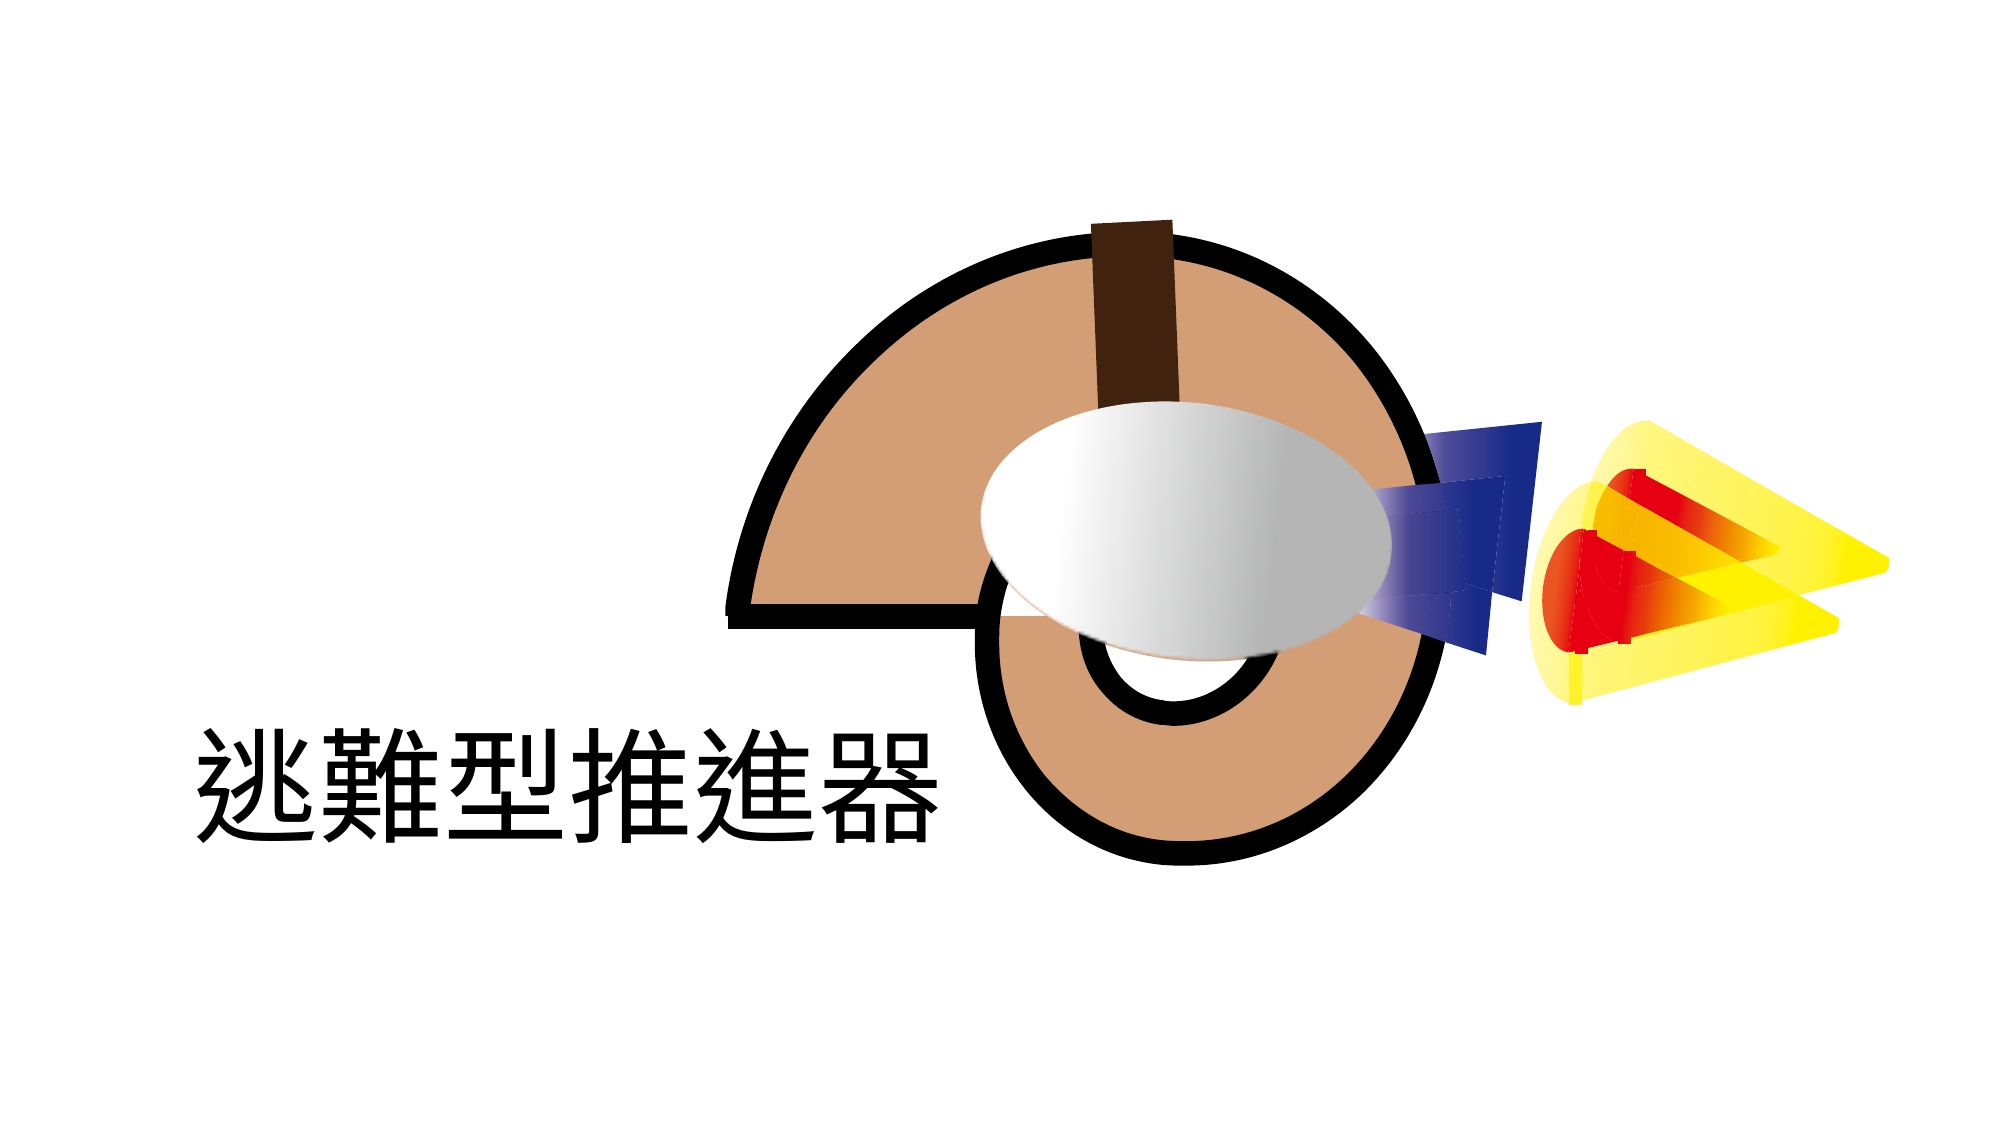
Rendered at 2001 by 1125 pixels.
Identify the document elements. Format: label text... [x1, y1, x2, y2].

text_box 逃難型推進器 [178, 700, 969, 868]
picture [725, 219, 1890, 866]
